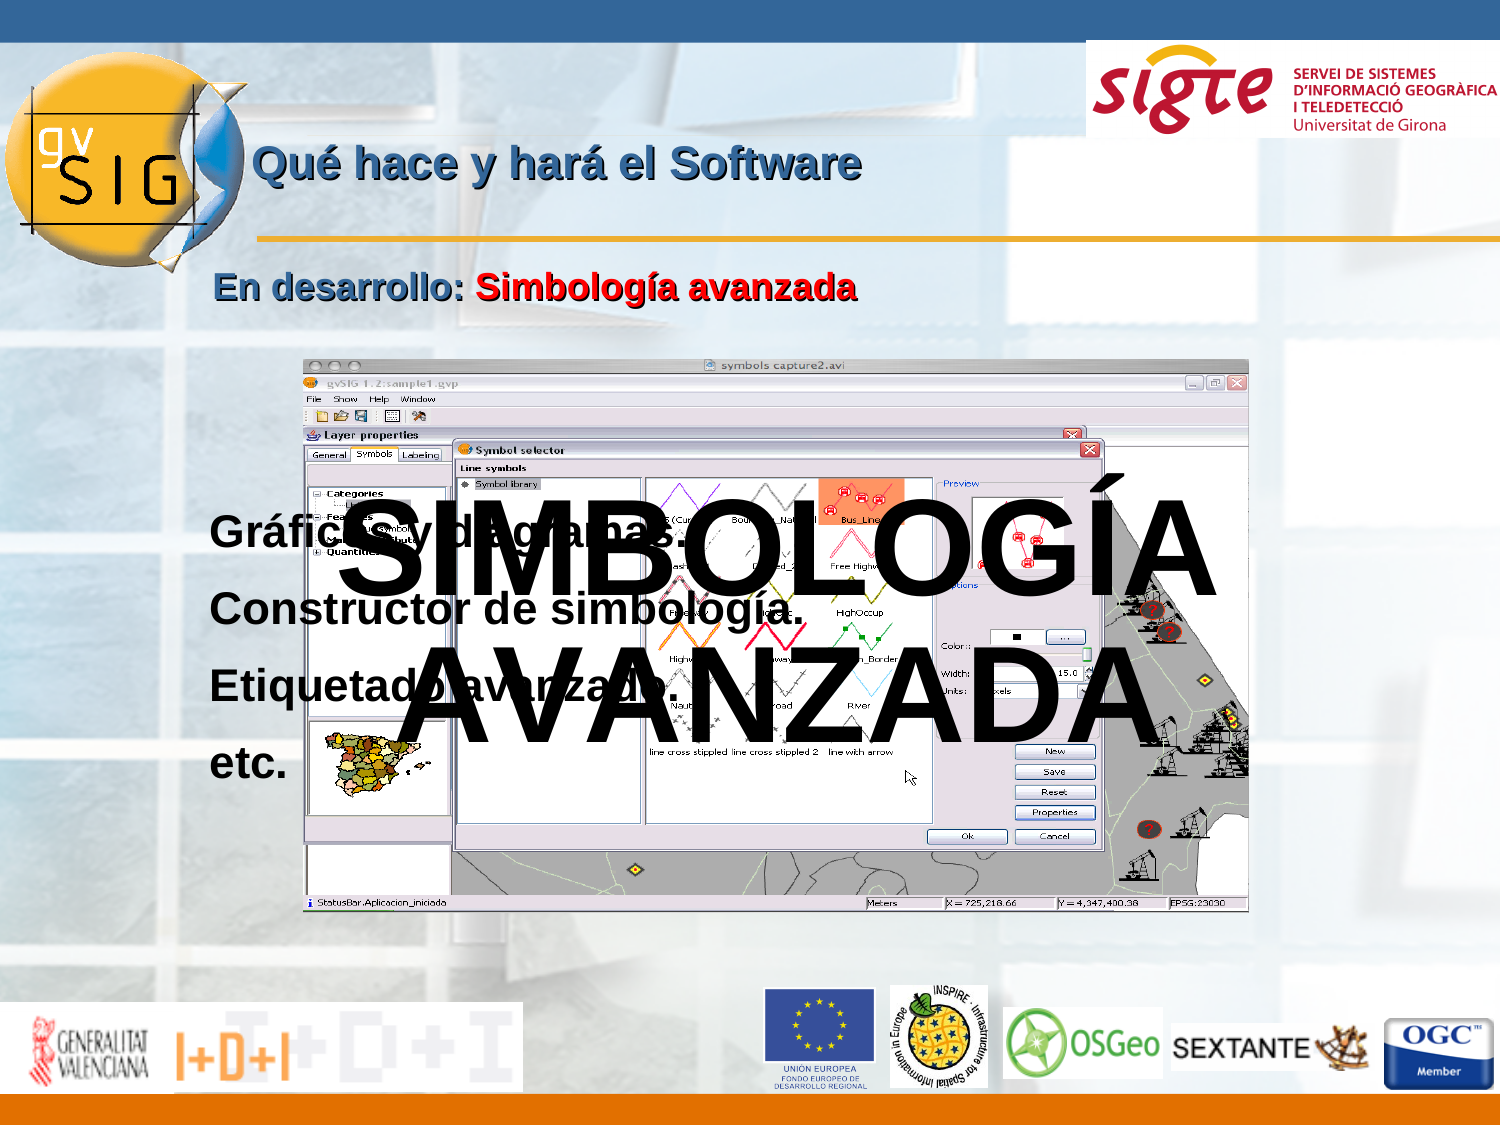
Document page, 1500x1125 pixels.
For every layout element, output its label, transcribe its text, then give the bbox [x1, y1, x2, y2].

picture [890, 985, 988, 1088]
text_box En desarrollo: Simbología avanzada [197, 259, 1500, 321]
text_box Gráficos y diagramas. Constructor de simbología. Etiquetado avanzado. etc. [182, 472, 1422, 809]
text_box SIMBOLOGÍA AVANZADA [158, 469, 1399, 794]
picture [1086, 40, 1500, 131]
picture [1384, 1018, 1494, 1090]
picture [1171, 1023, 1375, 1071]
picture [1003, 1007, 1163, 1079]
picture [0, 1002, 523, 1094]
text_box Qué hace y hará el Software [236, 131, 1500, 199]
picture [0, 49, 250, 276]
picture [763, 987, 876, 1089]
picture [303, 359, 1249, 469]
picture [303, 809, 1249, 913]
